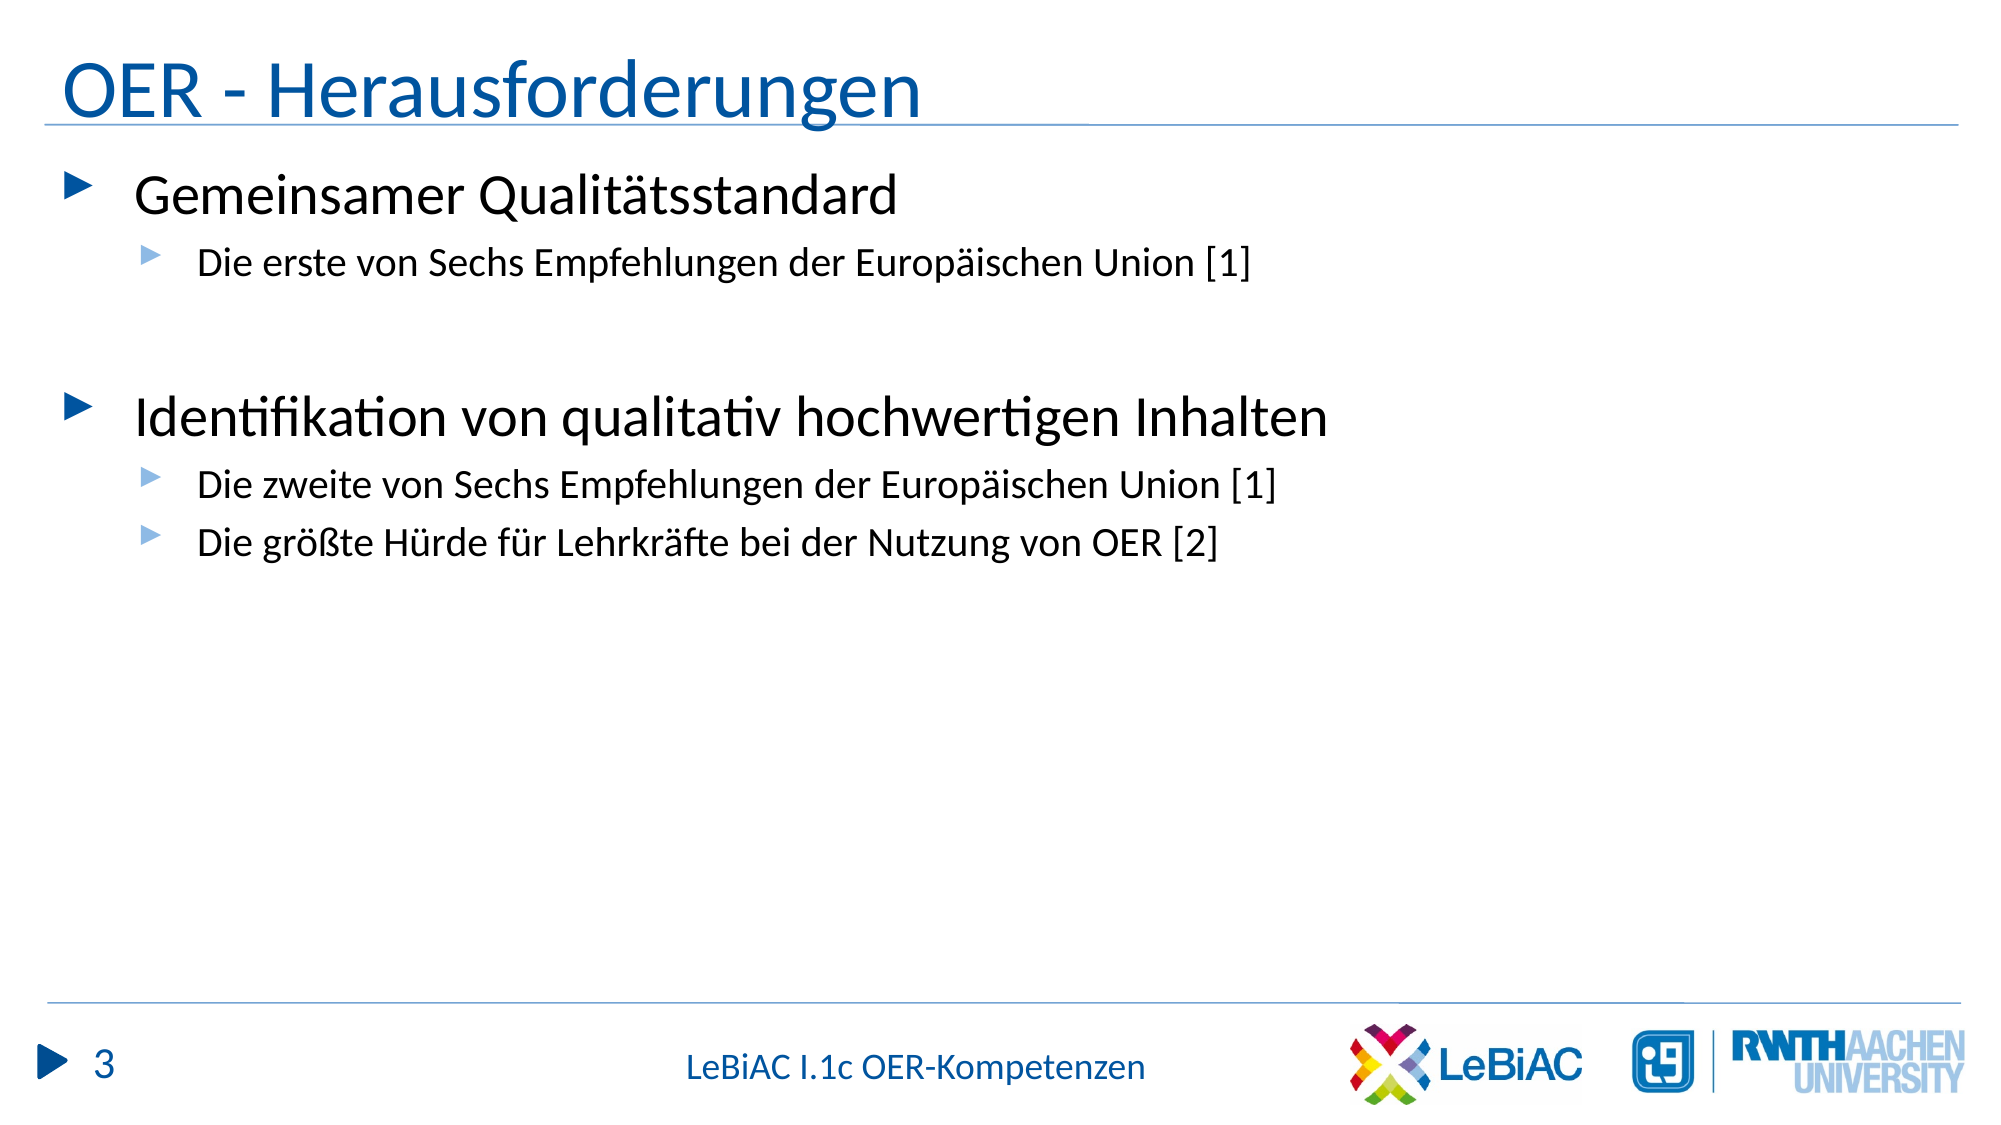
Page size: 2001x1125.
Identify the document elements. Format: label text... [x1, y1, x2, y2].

title OER - Herausforderungen [47, 42, 1959, 125]
picture [1350, 1024, 1582, 1105]
list Gemeinsamer Qualitätsstandard Die erste von Sechs Empfehlungen der Europäischen Union [1] Identifikation von qualitativ hochwertigen Inhalten Die zweite von Sechs Empfehlungen der Europäischen Union [1] Die größte Hürde für Lehrkräfte bei der Nutzung von OER [2] [44, 149, 1959, 988]
picture [1631, 1028, 1966, 1094]
